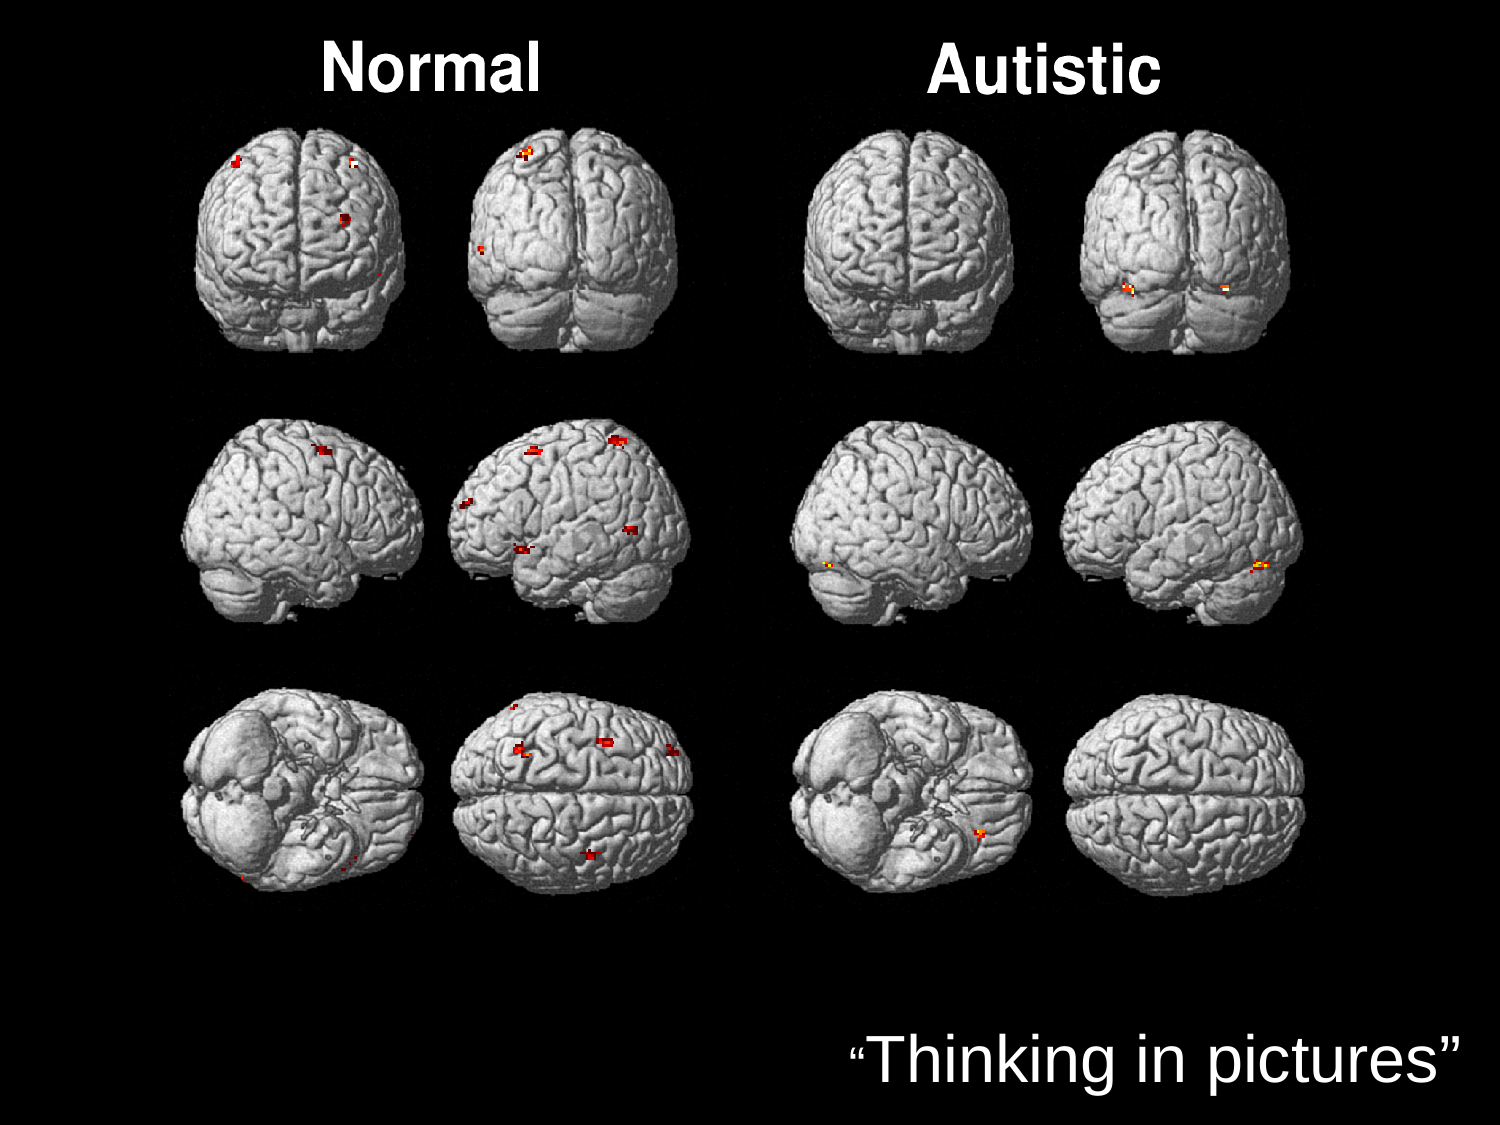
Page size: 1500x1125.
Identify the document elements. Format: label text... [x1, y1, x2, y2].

text_box “Thinking in pictures” [848, 1006, 1462, 1074]
picture [169, 0, 1322, 912]
